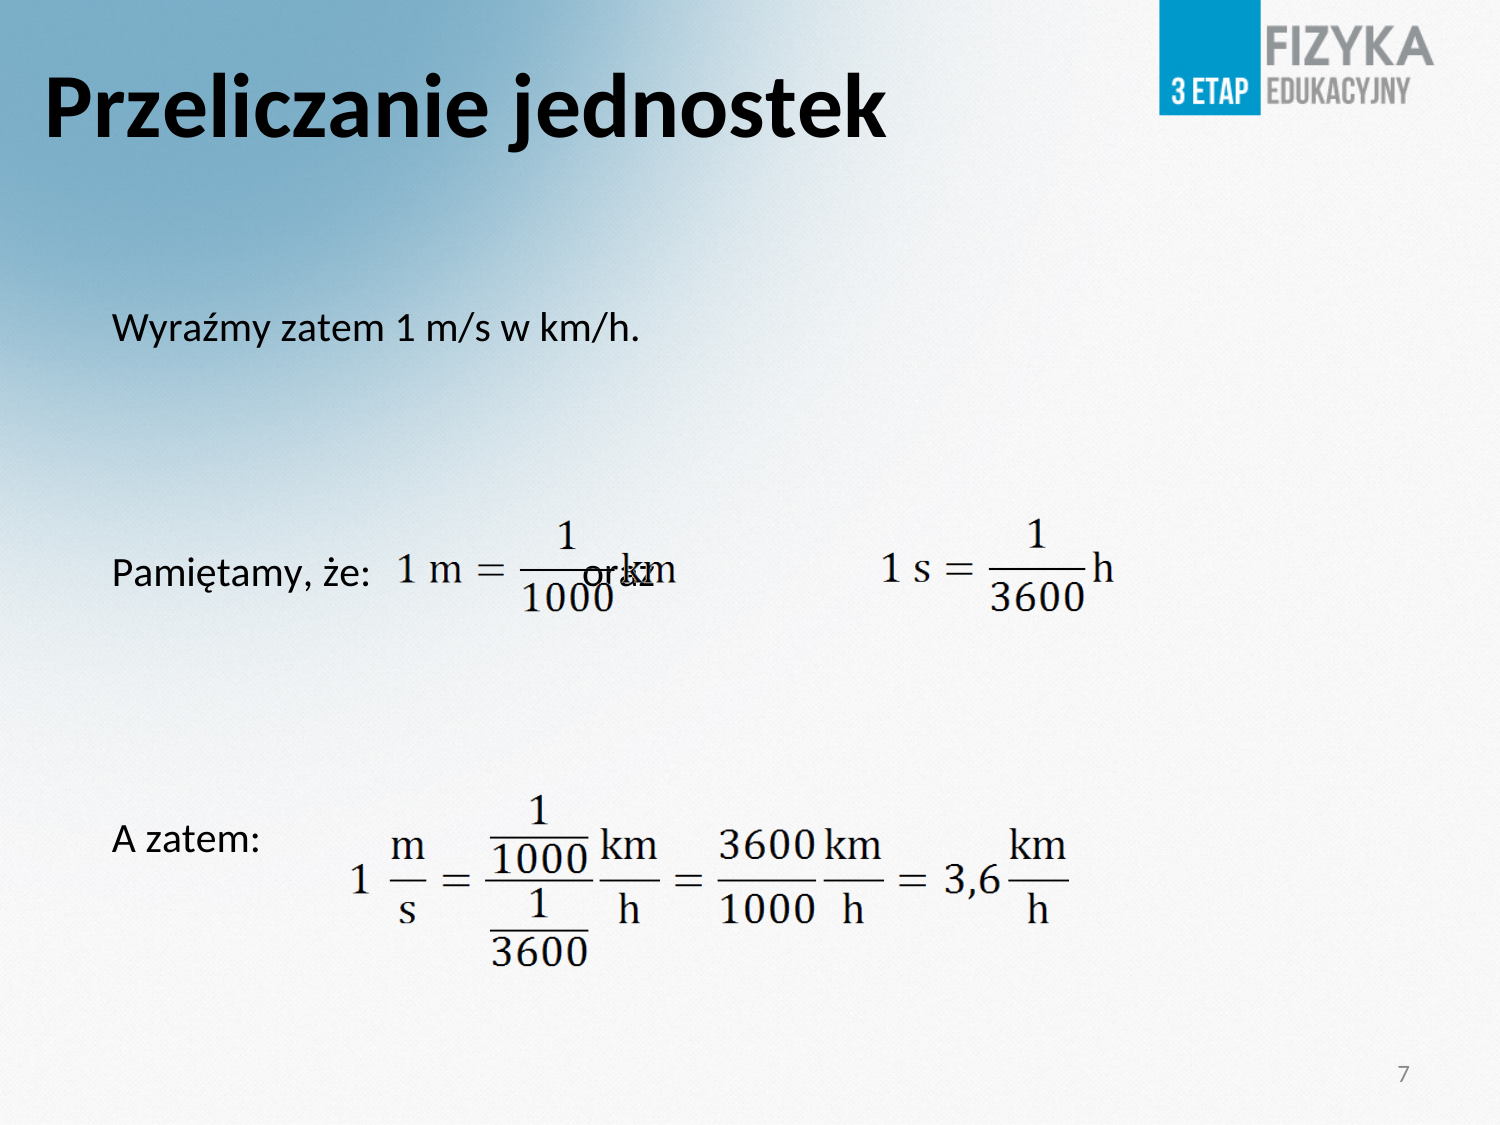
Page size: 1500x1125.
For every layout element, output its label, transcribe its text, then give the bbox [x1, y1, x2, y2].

text_box <numer> [1074, 1042, 1426, 1103]
text_box Wyraźmy zatem 1 m/s w km/h. Pamiętamy, że: oraz A zatem: [96, 292, 1447, 1035]
text_box Przeliczanie jednostek [29, 7, 1380, 195]
picture [0, 0, 1500, 1125]
